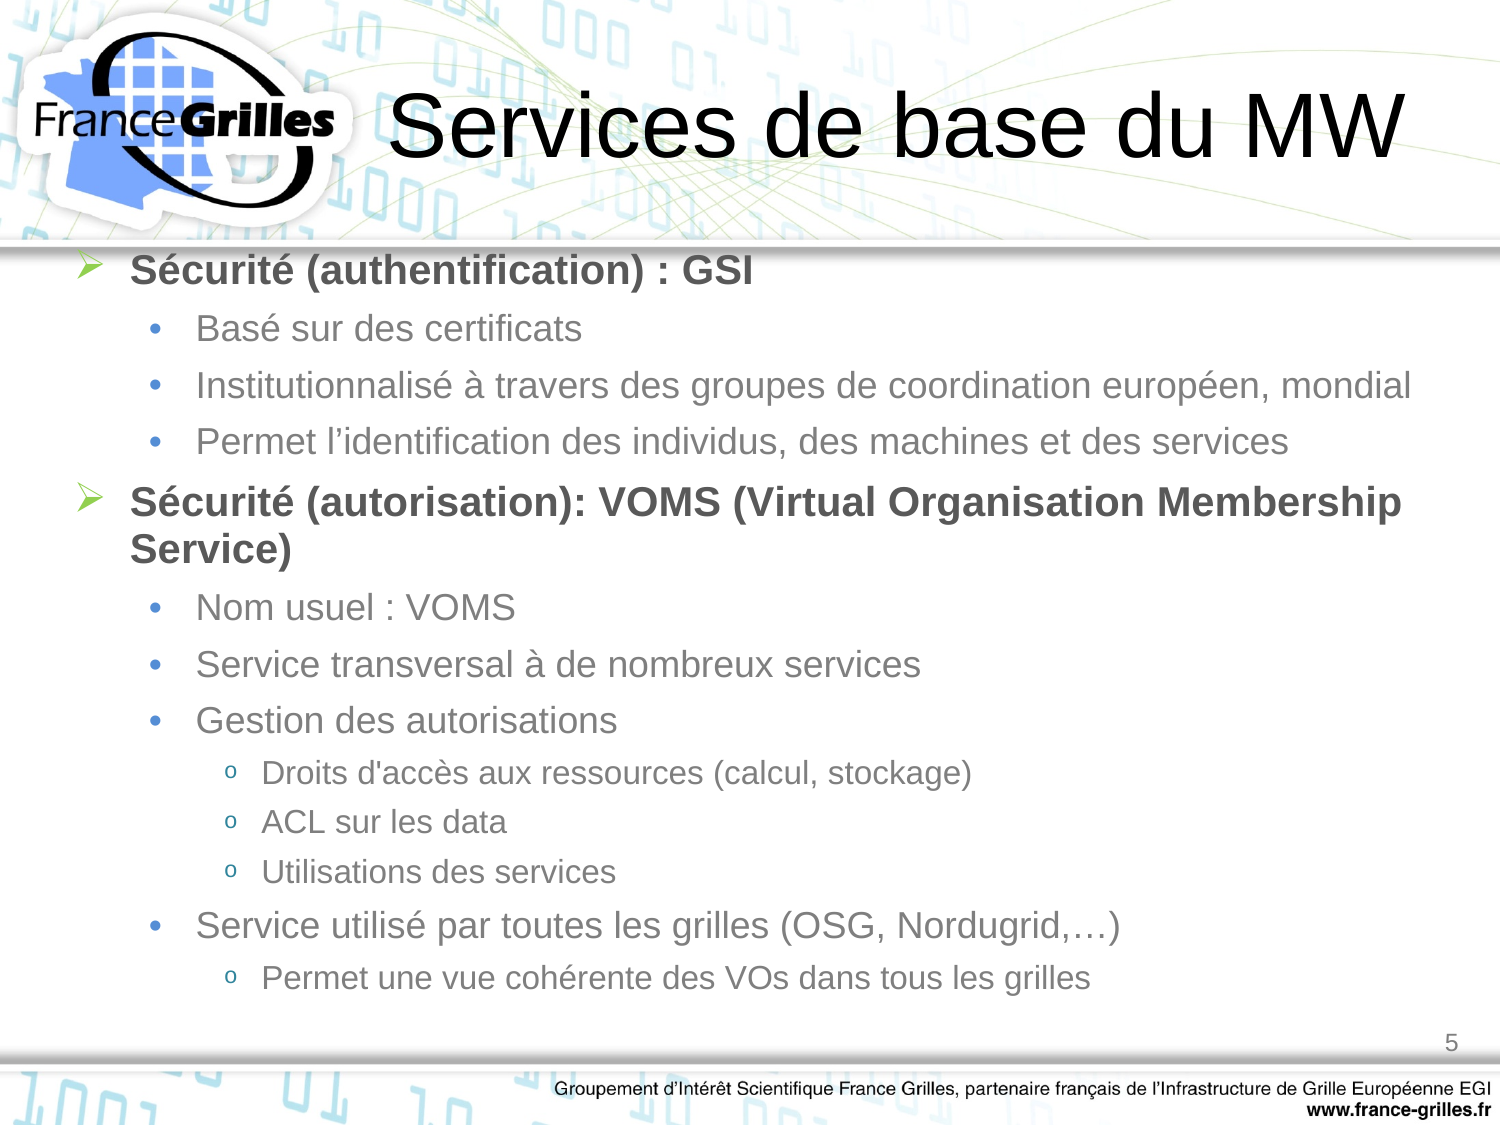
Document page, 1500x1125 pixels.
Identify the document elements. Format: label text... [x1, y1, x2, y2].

title Services de base du MW [372, 7, 1459, 244]
list Sécurité (authentification) : GSI Basé sur des certificats Institutionnalisé à travers des groupes de coordination européen, mondial Permet l’identification des individus, des machines et des services Sécurité (autorisation): VOMS (Virtual Organisation Membership Service) Nom usuel : VOMS Service transversal à de nombreux services Gestion des autorisations Droits d'accès aux ressources (calcul, stockage) ACL sur les data Utilisations des services Service utilisé par toutes les grilles (OSG, Nordugrid,…) Permet une vue cohérente des VOs dans tous les grilles [59, 238, 1447, 1075]
picture [0, 0, 1500, 1125]
